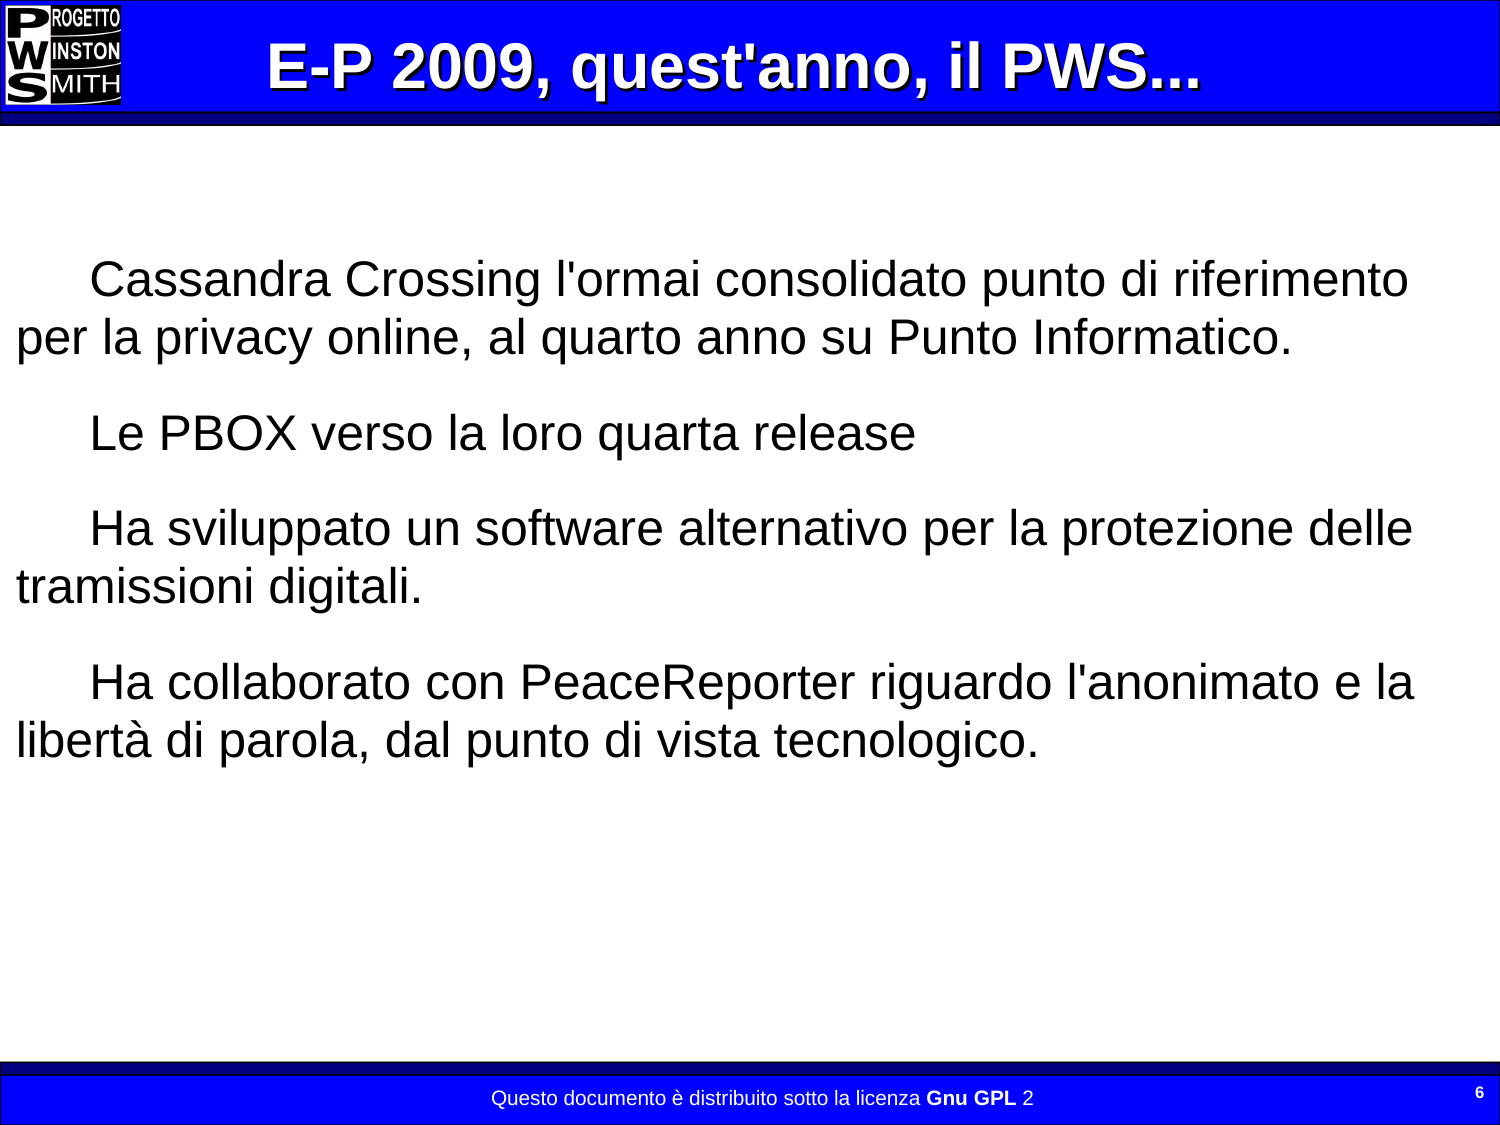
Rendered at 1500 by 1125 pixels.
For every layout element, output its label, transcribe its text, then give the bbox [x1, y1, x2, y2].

picture [5, 5, 121, 105]
text_box E-P 2009, quest'anno, il PWS... [177, 18, 1293, 110]
text_box Cassandra Crossing l'ormai consolidato punto di riferimento per la privacy online, al quarto anno su Punto Informatico. Le PBOX verso la loro quarta release Ha sviluppato un software alternativo per la protezione delle tramissioni digitali. Ha collaborato con PeaceReporter riguardo l'anonimato e la libertà di parola, dal punto di vista tecnologico. [0, 147, 1497, 776]
